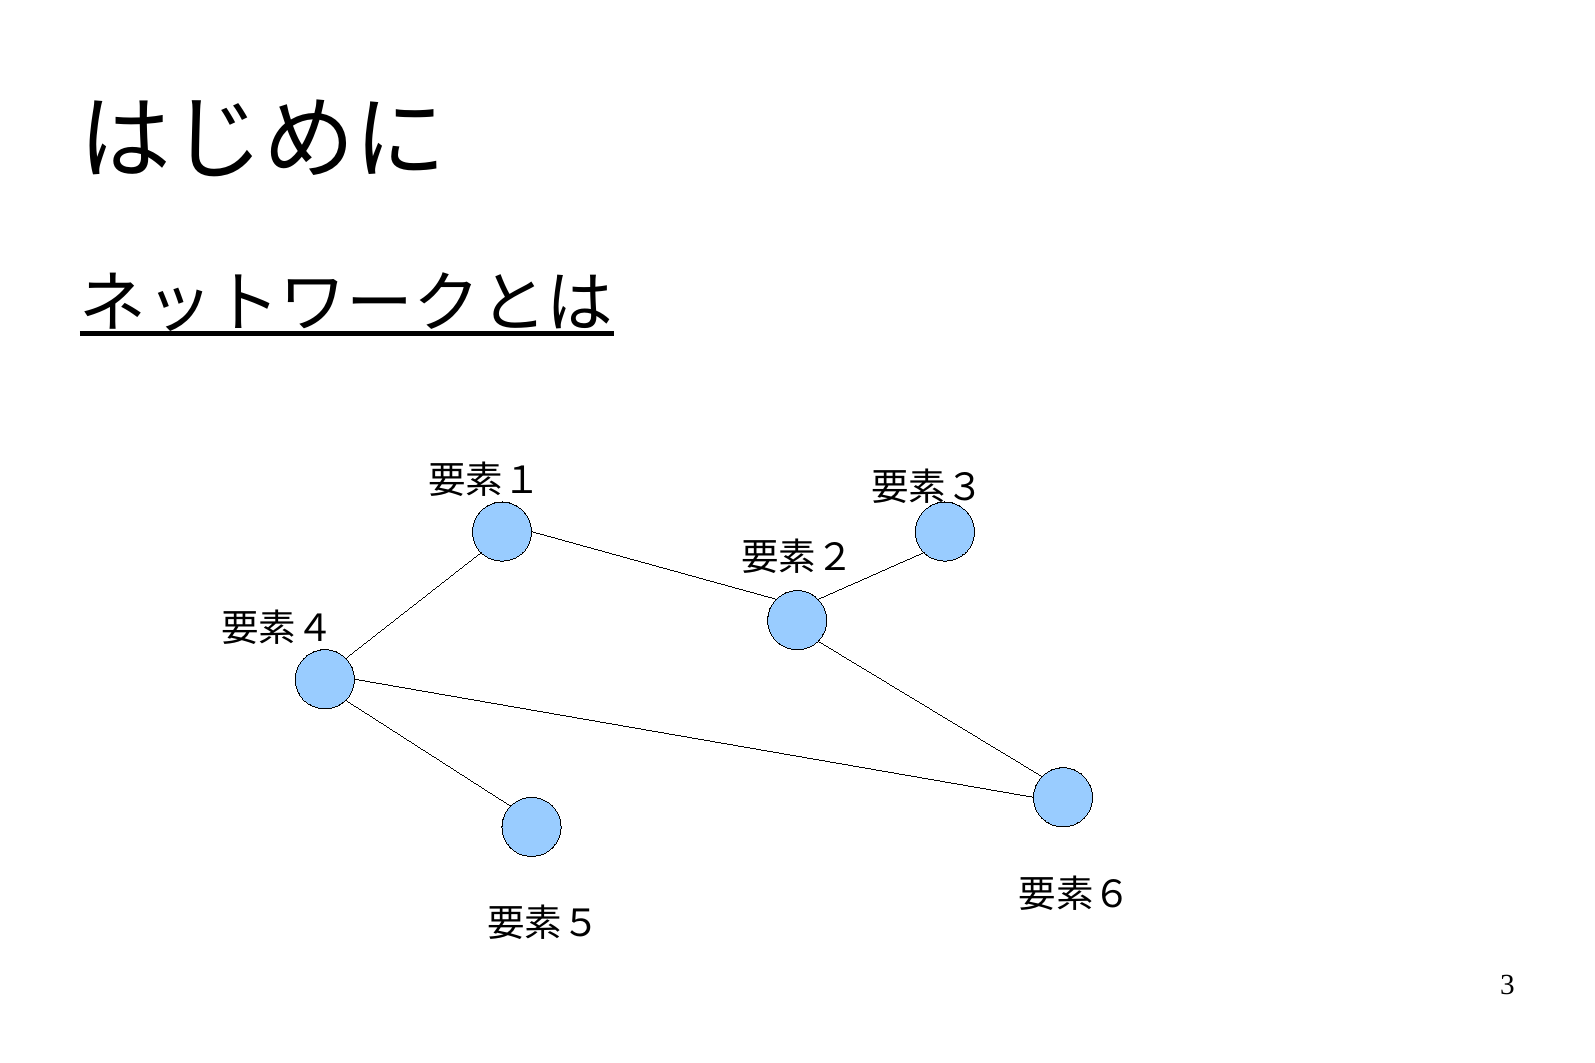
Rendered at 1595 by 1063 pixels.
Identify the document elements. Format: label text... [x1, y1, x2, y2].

text_box [767, 590, 827, 650]
text_box 要素３ [856, 449, 1004, 502]
text_box [915, 502, 975, 562]
text_box [295, 649, 355, 709]
text_box 要素６ [1003, 856, 1152, 909]
subtitle ネットワークとは [79, 248, 1515, 951]
text_box [1033, 767, 1093, 827]
text_box 要素２ [726, 519, 875, 573]
text_box 要素４ [206, 590, 355, 643]
title はじめに [79, 42, 1515, 220]
text_box 要素１ [413, 442, 562, 496]
text_box 要素５ [472, 885, 621, 939]
text_box [501, 797, 562, 857]
text_box [472, 501, 532, 562]
